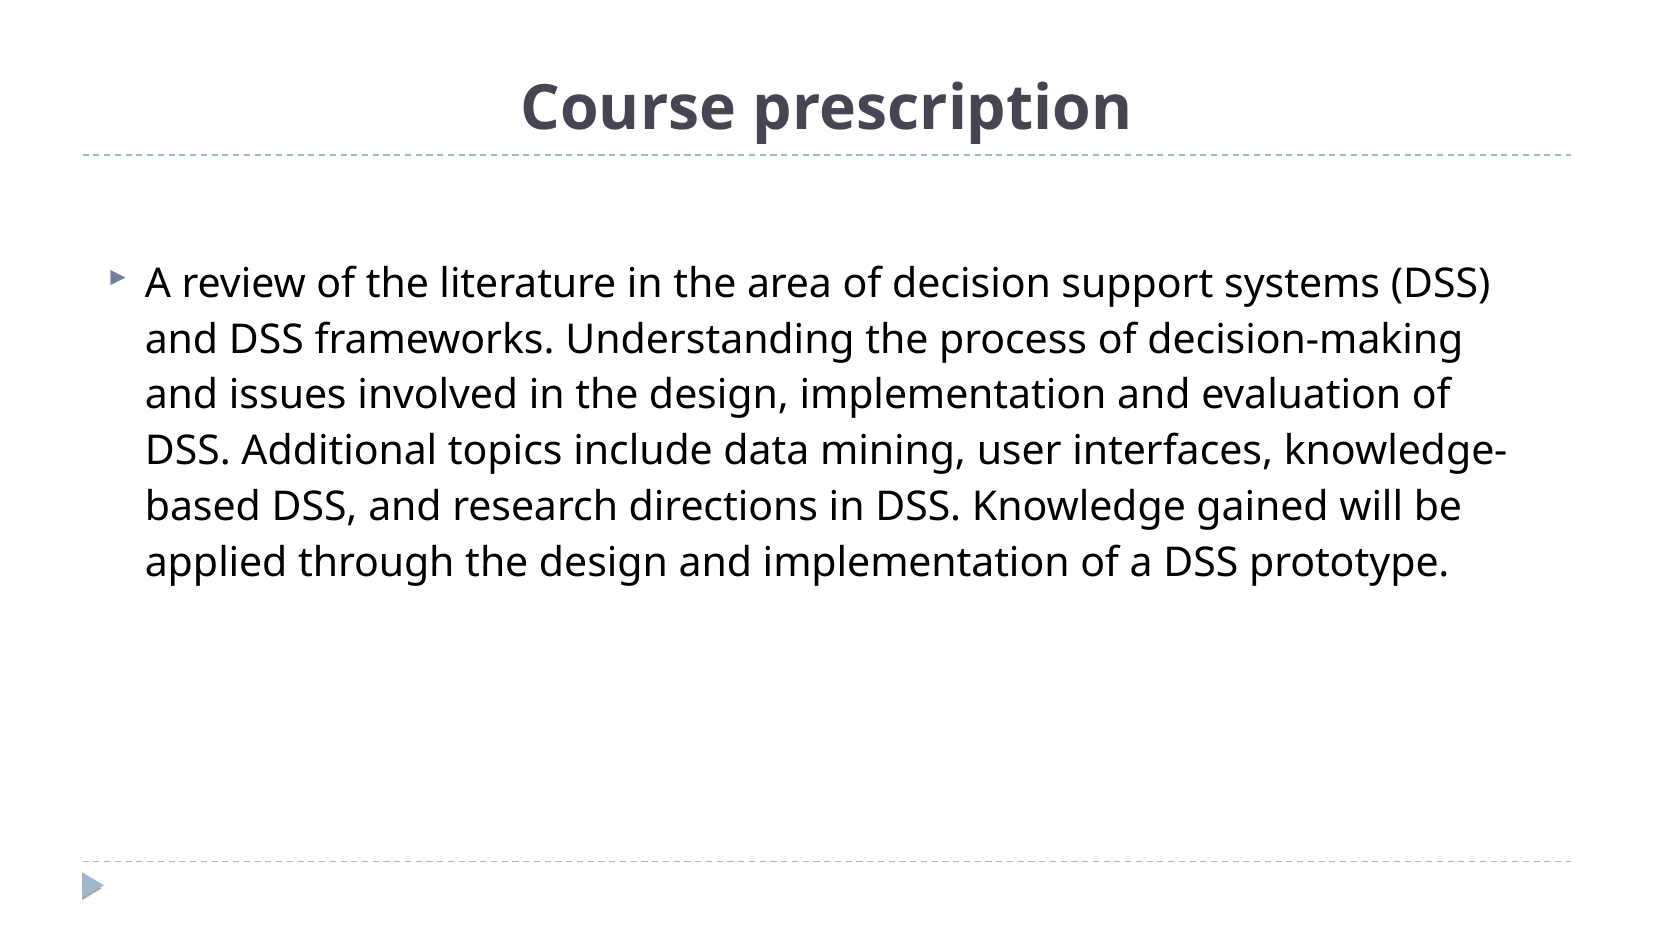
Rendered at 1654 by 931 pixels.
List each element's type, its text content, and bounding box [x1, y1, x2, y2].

title Course prescription [82, 20, 1571, 155]
list A review of the literature in the area of decision support systems (DSS) and DSS frameworks. Understanding the process of decision-making and issues involved in the design, implementation and evaluation of DSS. Additional topics include data mining, user interfaces, knowledge-based DSS, and research directions in DSS. Knowledge gained will be applied through the design and implementation of a DSS prototype. [93, 246, 1547, 650]
